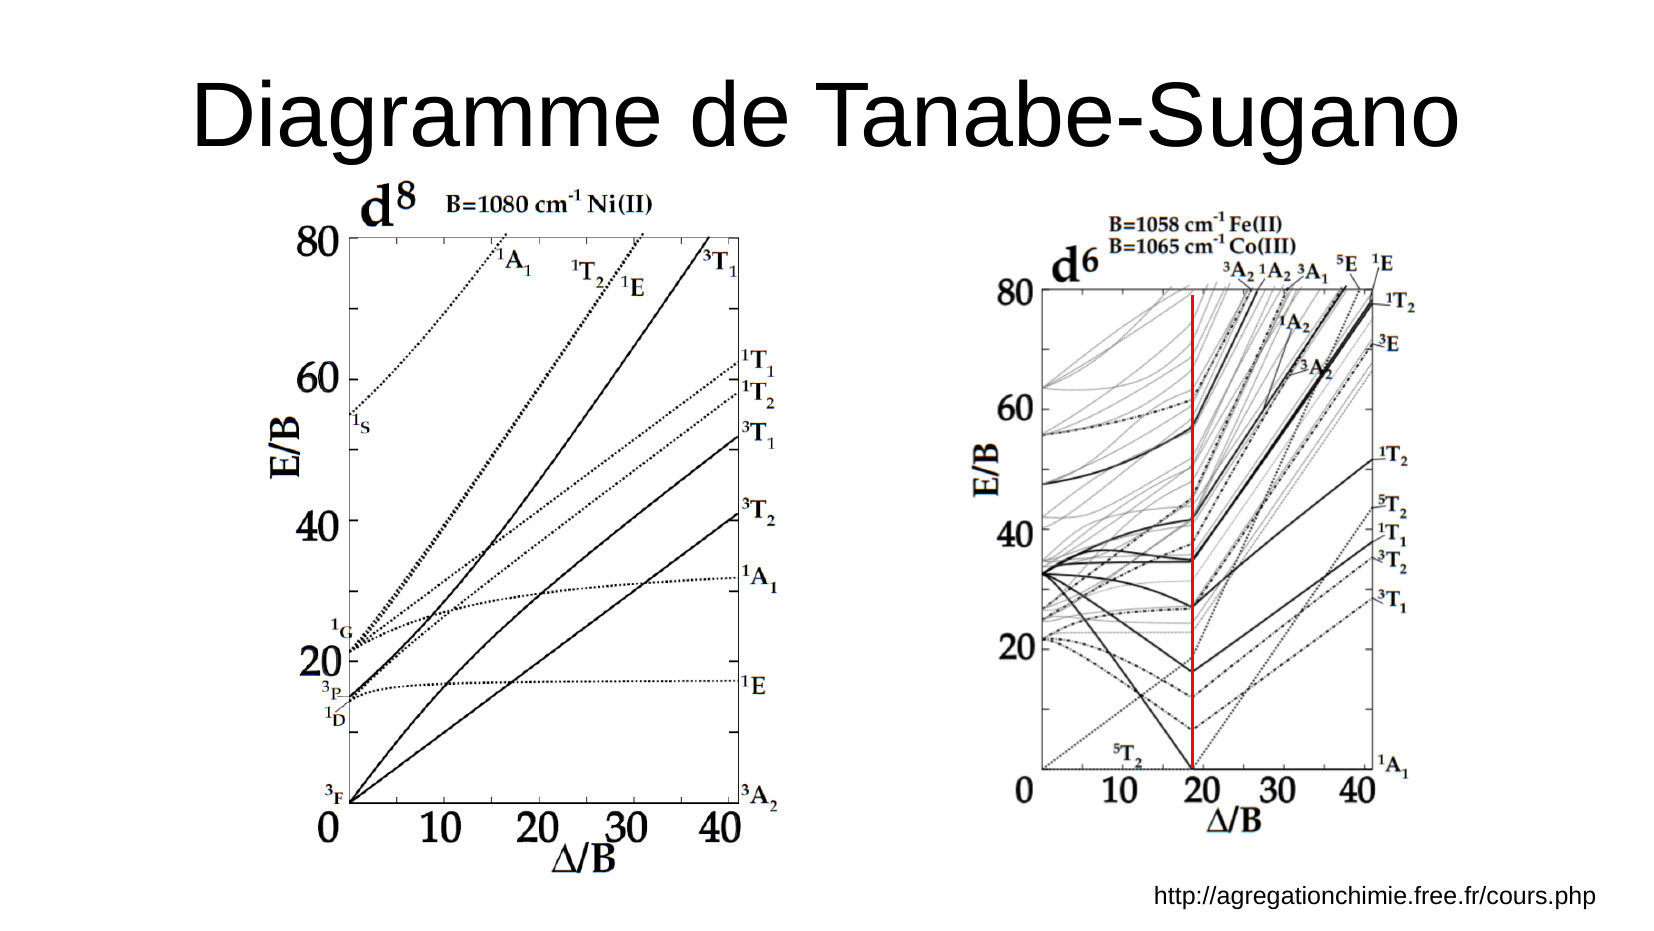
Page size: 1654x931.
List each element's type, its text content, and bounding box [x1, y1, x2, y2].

picture [231, 178, 804, 886]
text_box http://agregationchimie.free.fr/cours.php [1139, 874, 1654, 931]
title Diagramme de Tanabe-Sugano [82, 37, 1571, 193]
picture [968, 188, 1424, 863]
